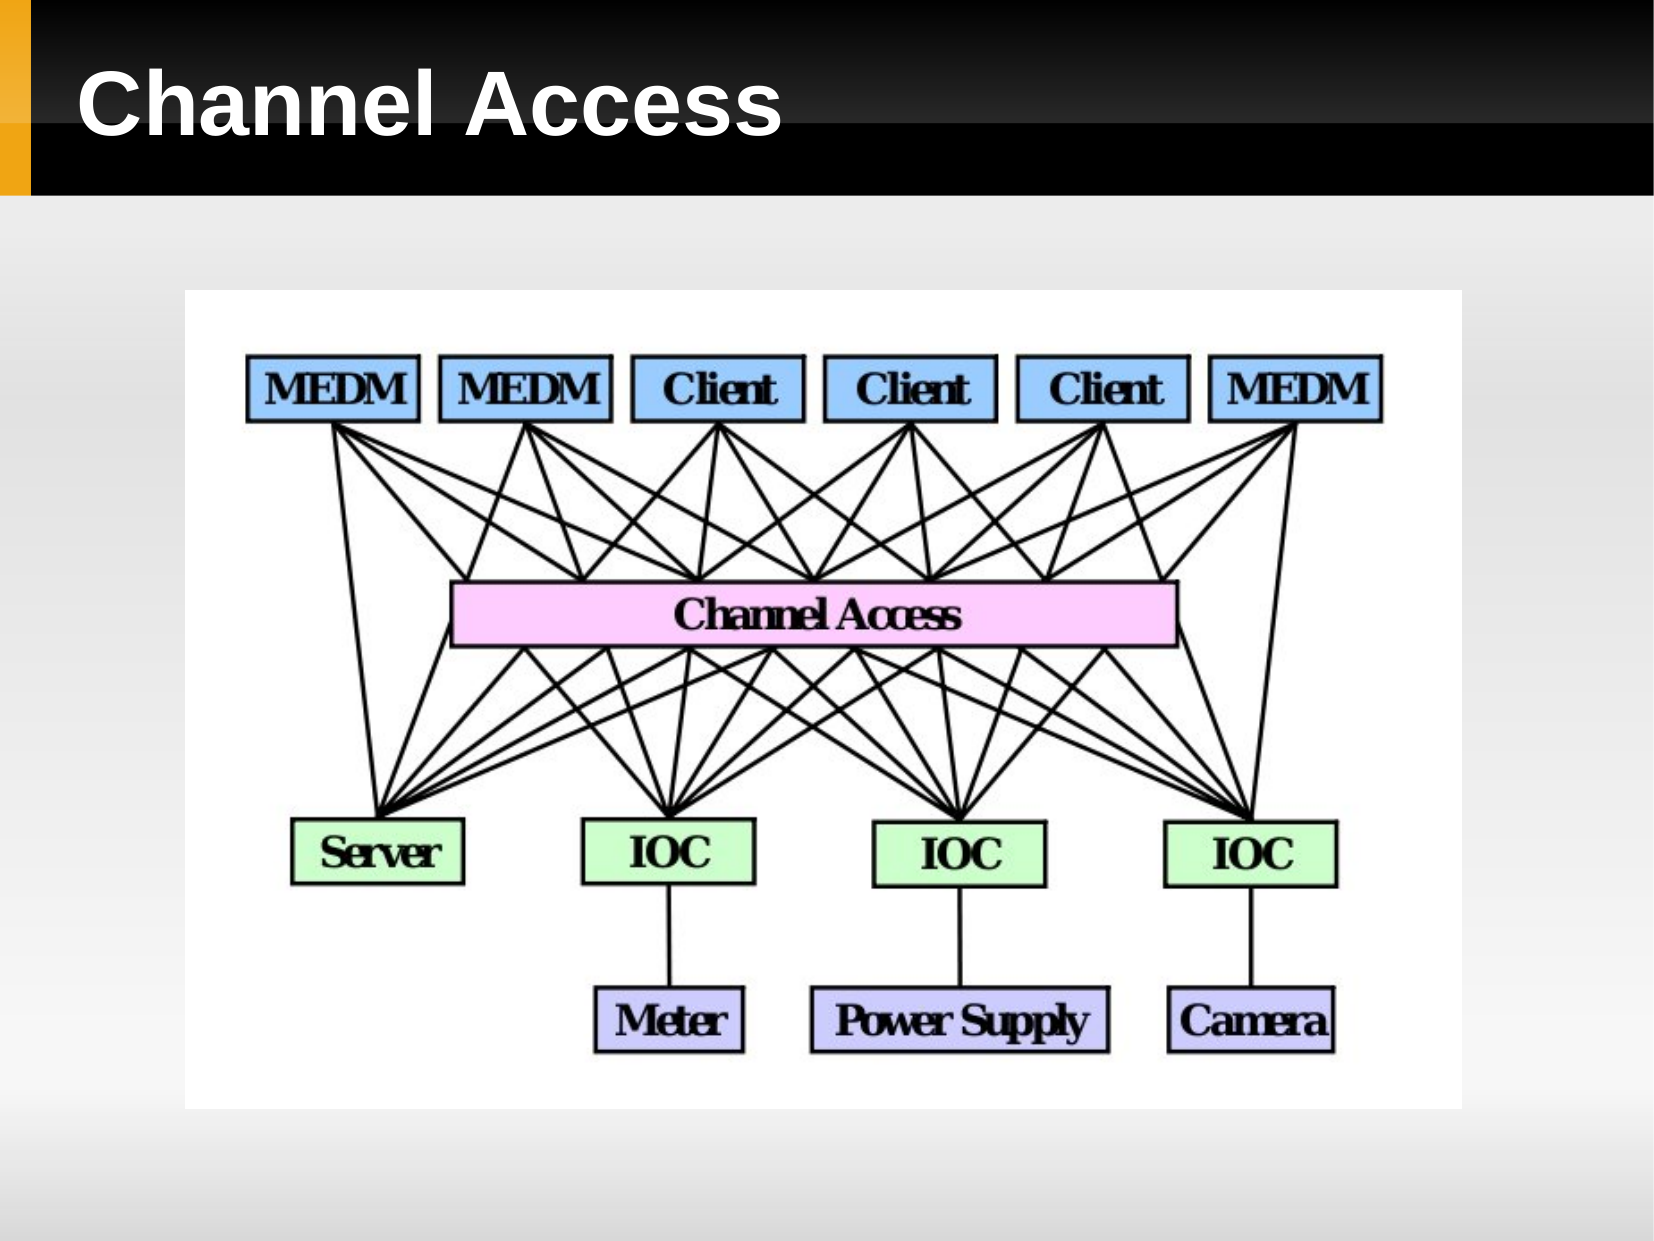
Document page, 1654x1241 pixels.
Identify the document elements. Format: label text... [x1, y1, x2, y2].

title Channel Access [76, 0, 1565, 208]
picture [0, 0, 1654, 1241]
